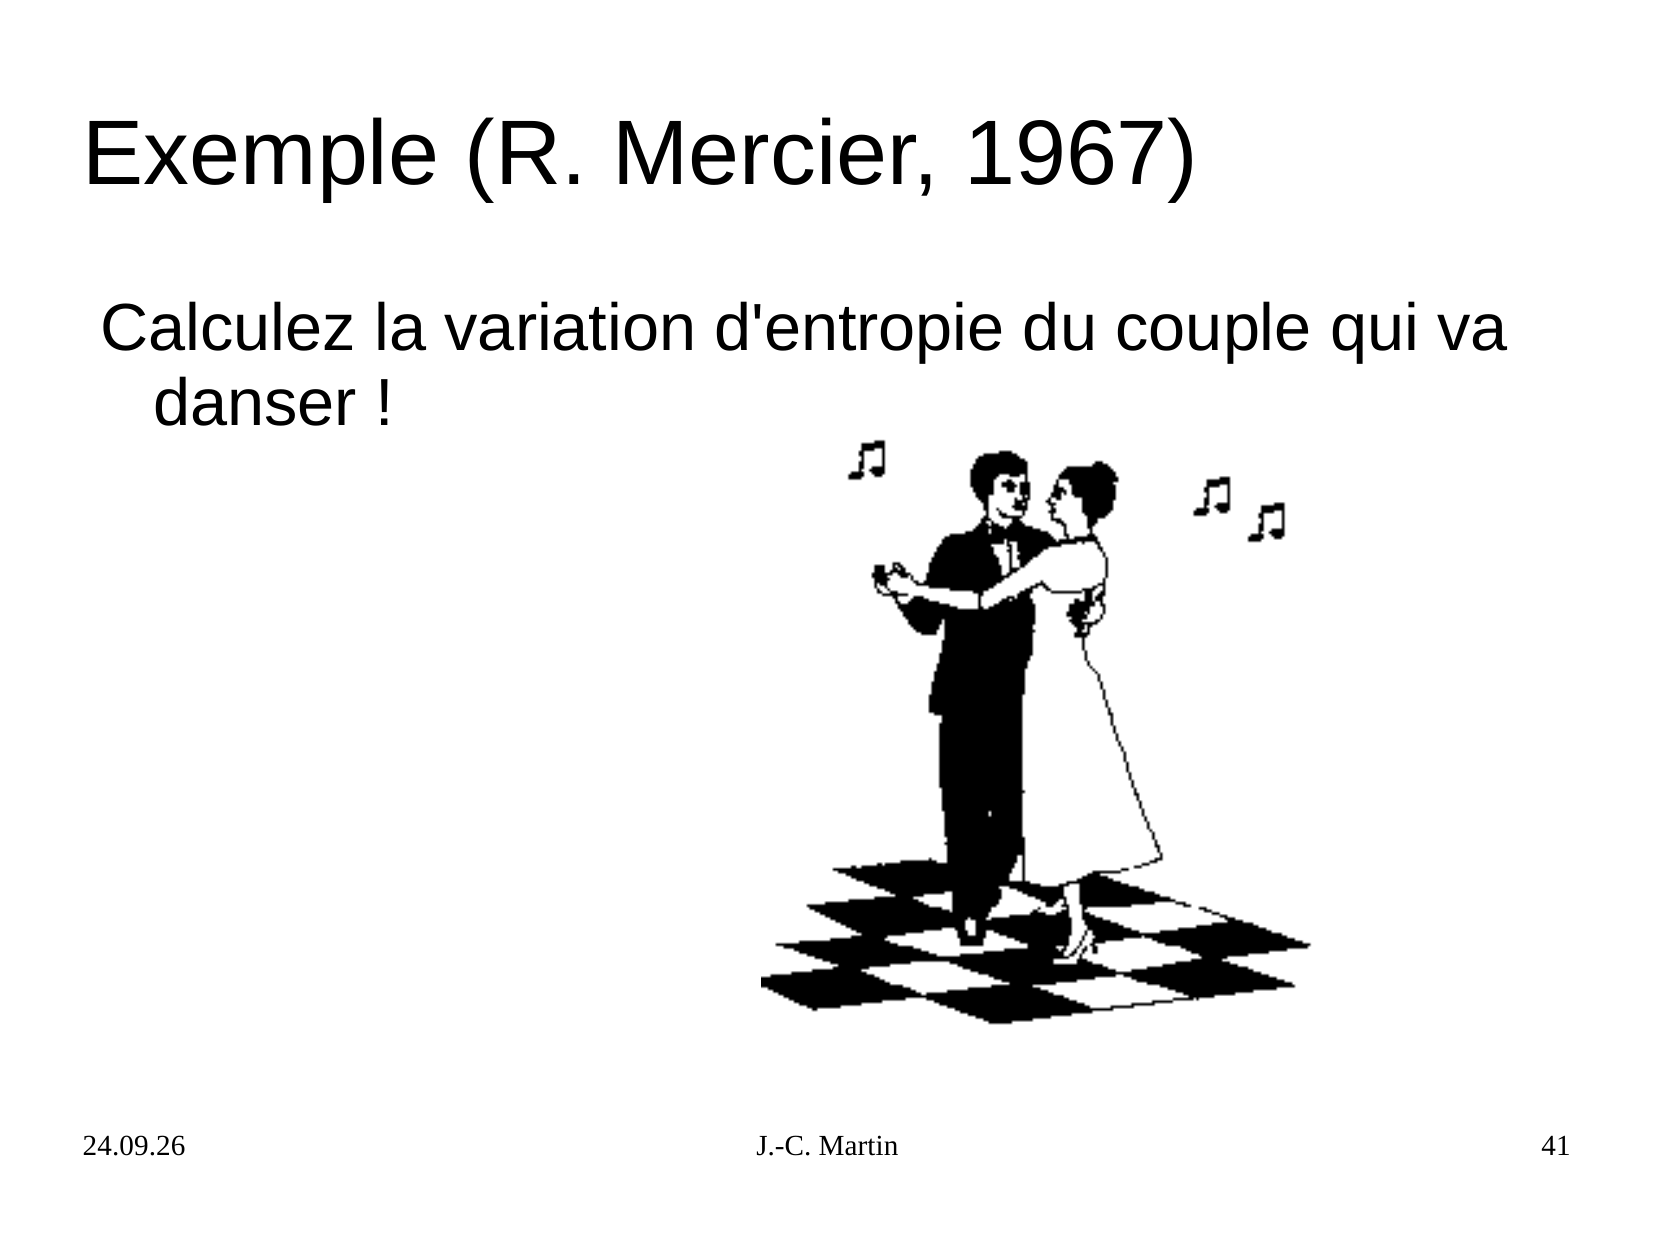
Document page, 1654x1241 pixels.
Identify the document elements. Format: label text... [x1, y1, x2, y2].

list Calculez la variation d'entropie du couple qui va danser ! [82, 290, 1571, 1094]
picture [761, 431, 1332, 1054]
title Exemple (R. Mercier, 1967) [82, 56, 1571, 250]
